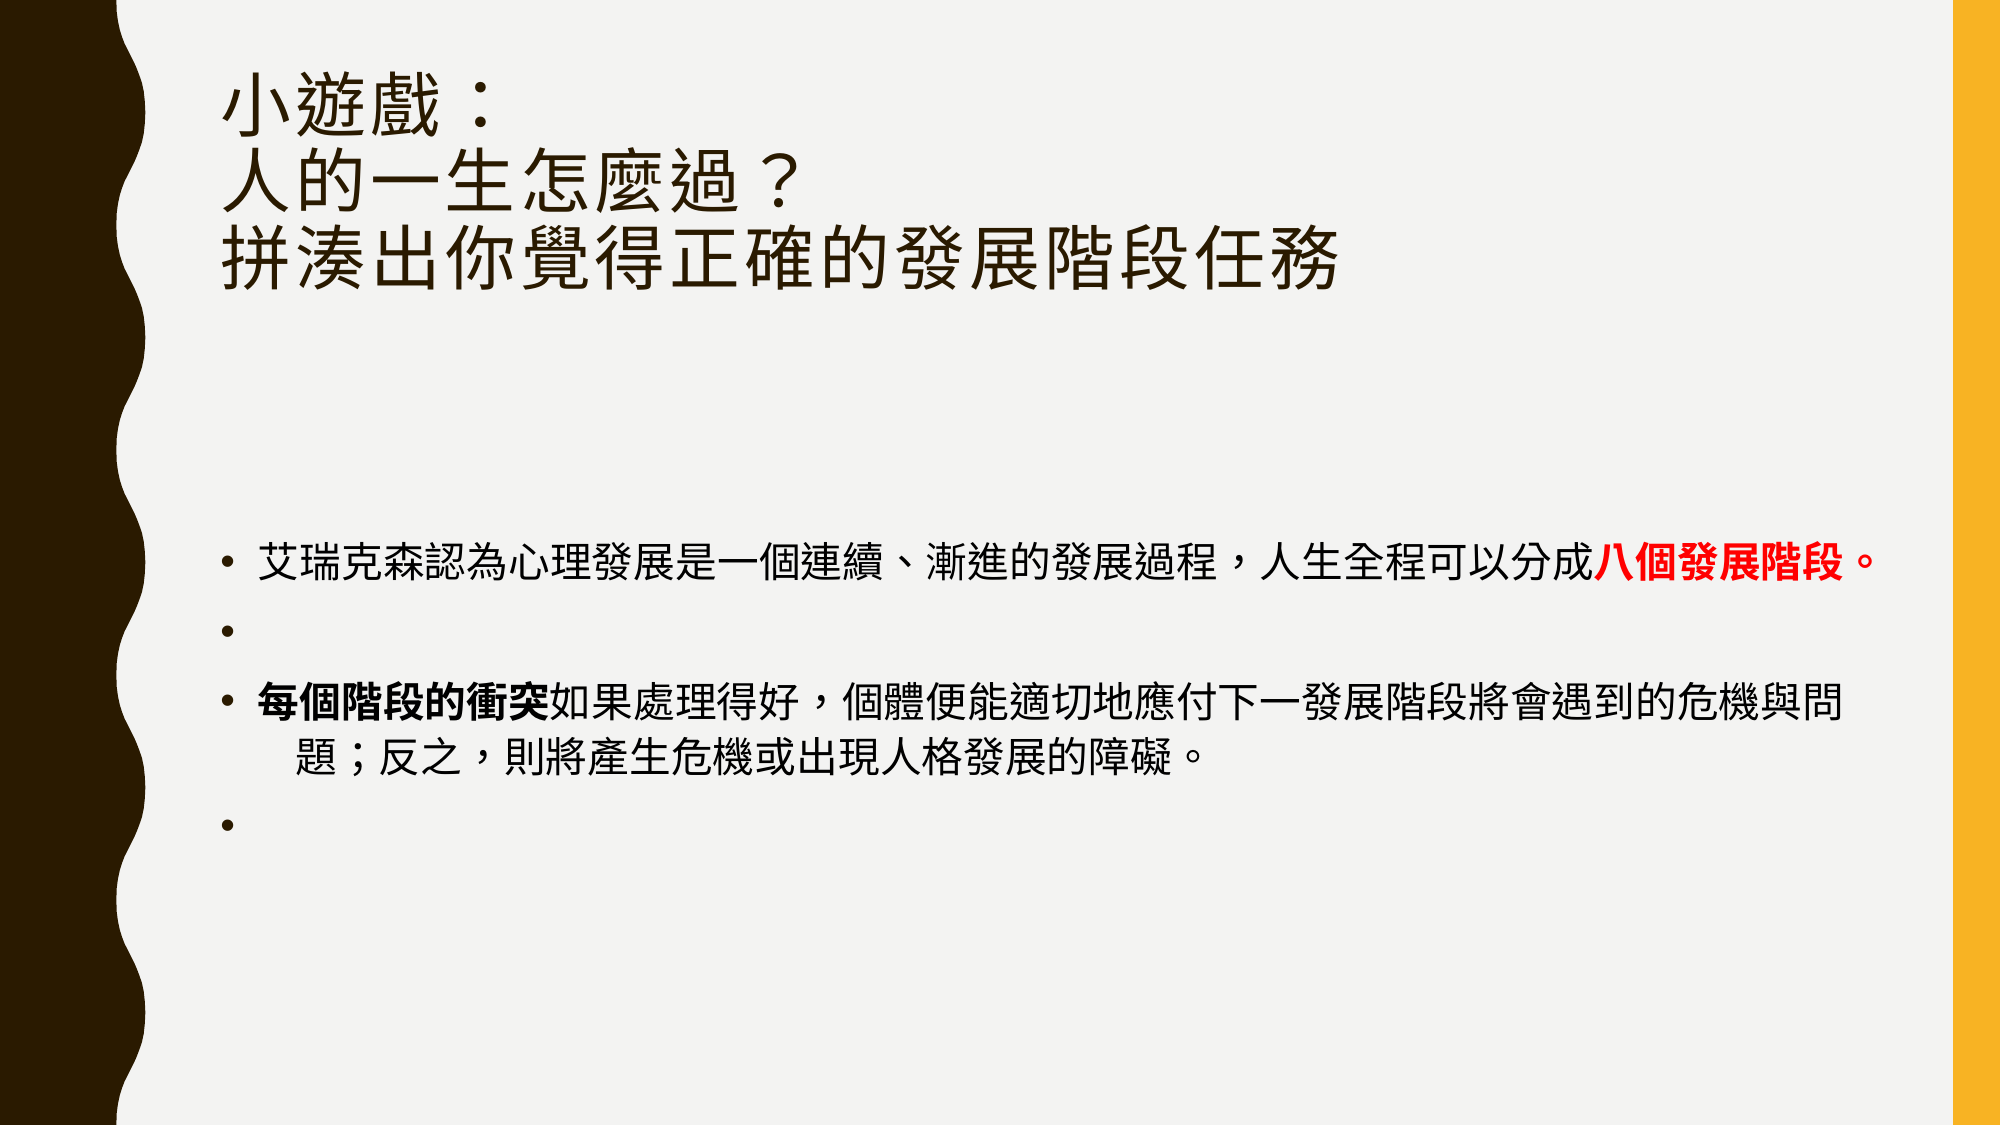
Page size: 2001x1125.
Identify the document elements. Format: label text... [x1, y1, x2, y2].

list 艾瑞克森認為心理發展是一個連續、漸進的發展過程，人生全程可以分成八個發展階段。 每個階段的衝突如果處理得好，個體便能適切地應付下一發展階段將會遇到的危機與問題；反之，則將產生危機或出現人格發展的障礙。 [205, 523, 1876, 965]
title 小遊戲： 人的一生怎麼過？ 拼湊出你覺得正確的發展階段任務 [205, 62, 1876, 308]
